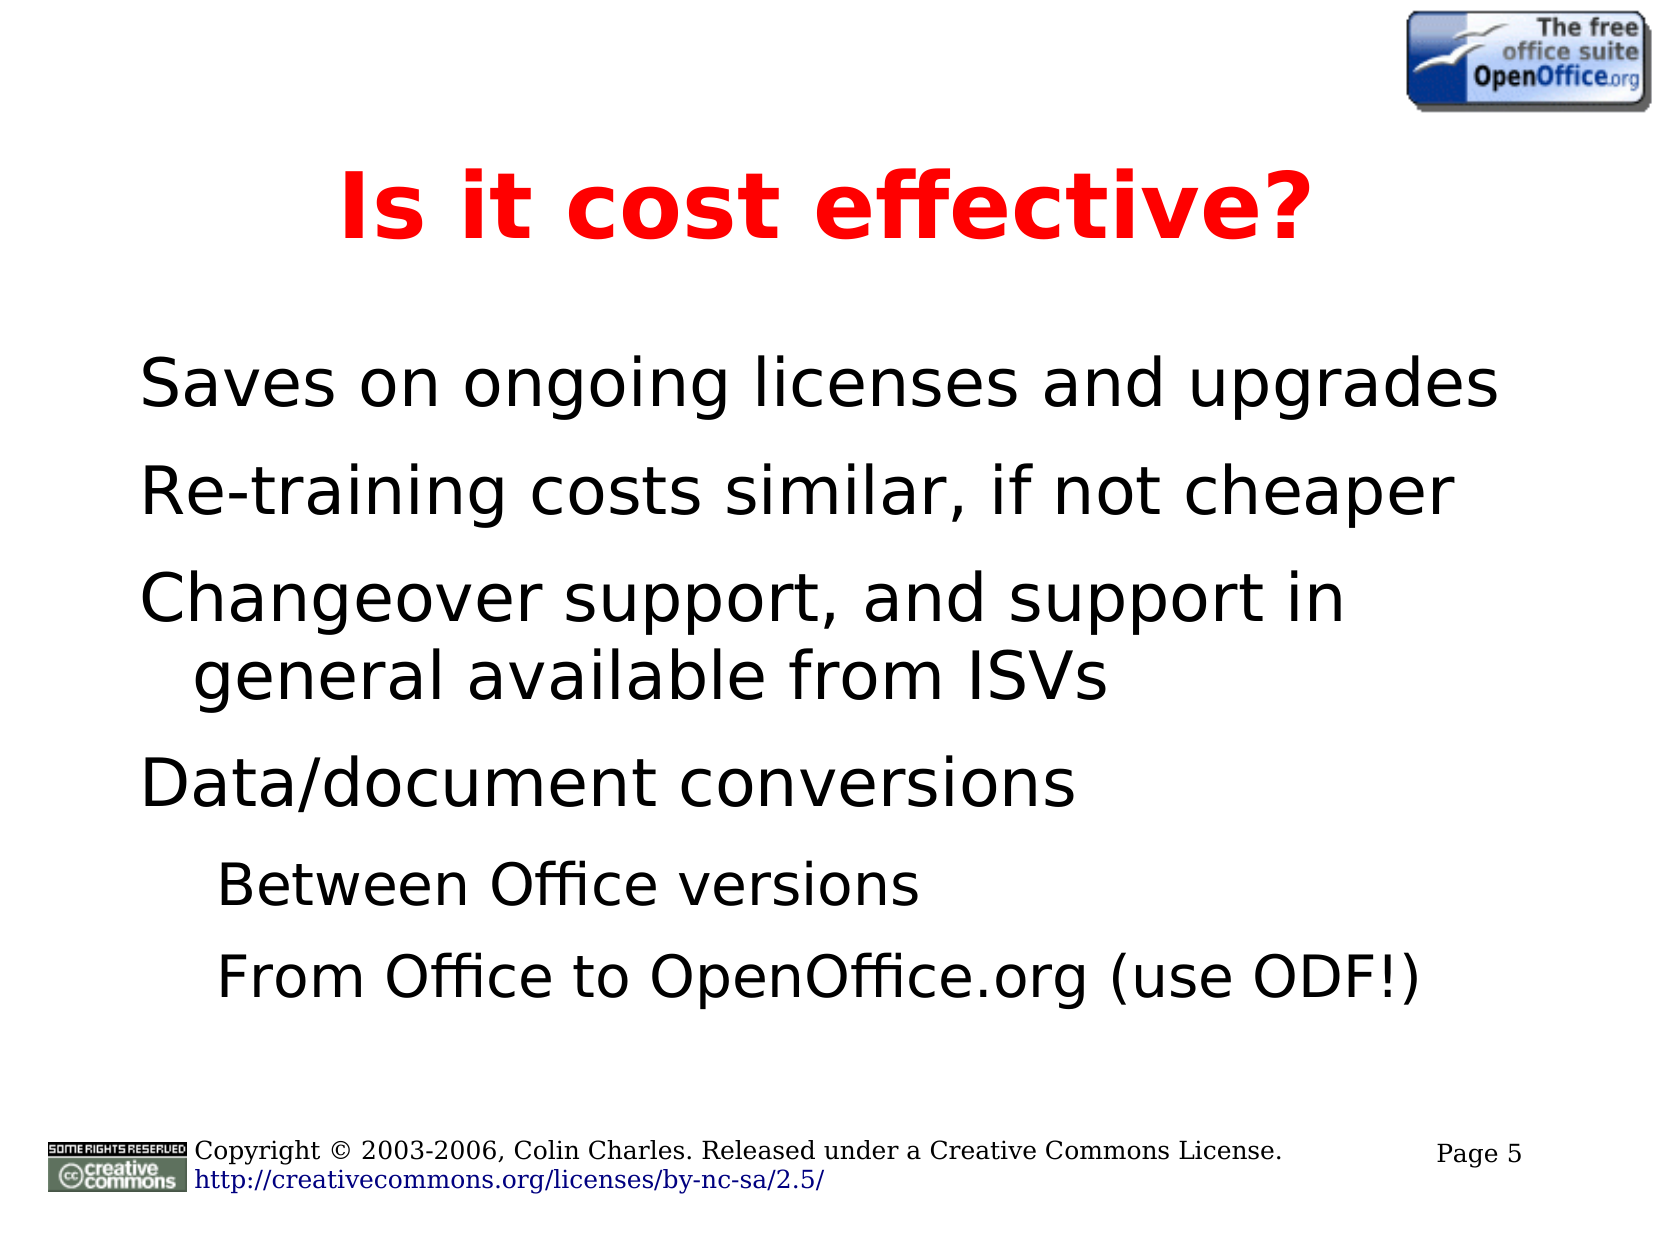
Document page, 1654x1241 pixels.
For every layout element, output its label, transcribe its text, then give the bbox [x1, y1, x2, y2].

list Saves on ongoing licenses and upgrades Re-training costs similar, if not cheaper Changeover support, and support in general available from ISVs Data/document conversions Between Office versions From Office to OpenOffice.org (use ODF!) [121, 344, 1534, 1127]
title Is it cost effective? [121, 102, 1534, 311]
picture [1403, 0, 1654, 125]
picture [48, 1142, 187, 1192]
